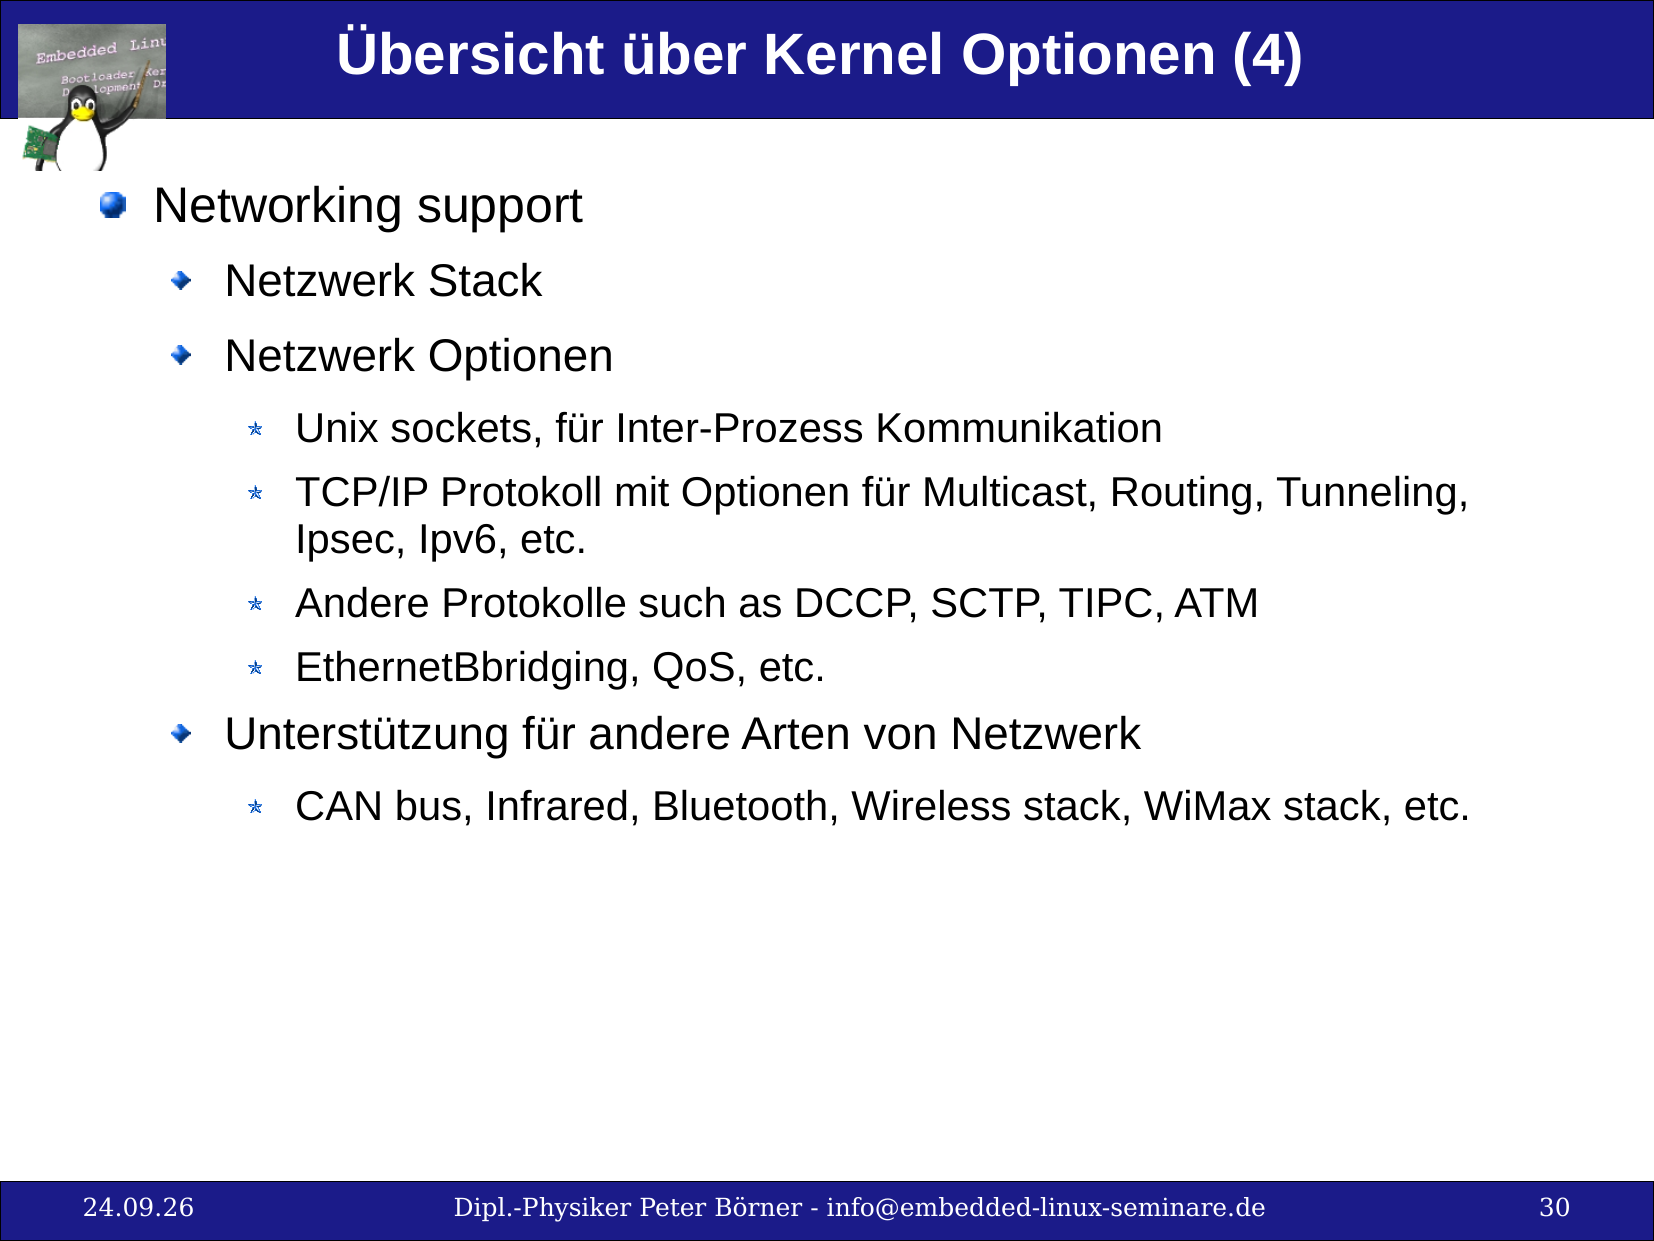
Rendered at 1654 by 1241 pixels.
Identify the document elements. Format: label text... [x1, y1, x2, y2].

title Übersicht über Kernel Optionen (4) [76, 19, 1565, 89]
picture [18, 24, 166, 171]
list Networking support Netzwerk Stack Netzwerk Optionen Unix sockets, für Inter-Prozess Kommunikation TCP/IP Protokoll mit Optionen für Multicast, Routing, Tunneling, Ipsec, Ipv6, etc. Andere Protokolle such as DCCP, SCTP, TIPC, ATM EthernetBbridging, QoS, etc. Unterstützung für andere Arten von Netzwerk CAN bus, Infrared, Bluetooth, Wireless stack, WiMax stack, etc. [82, 177, 1571, 1148]
